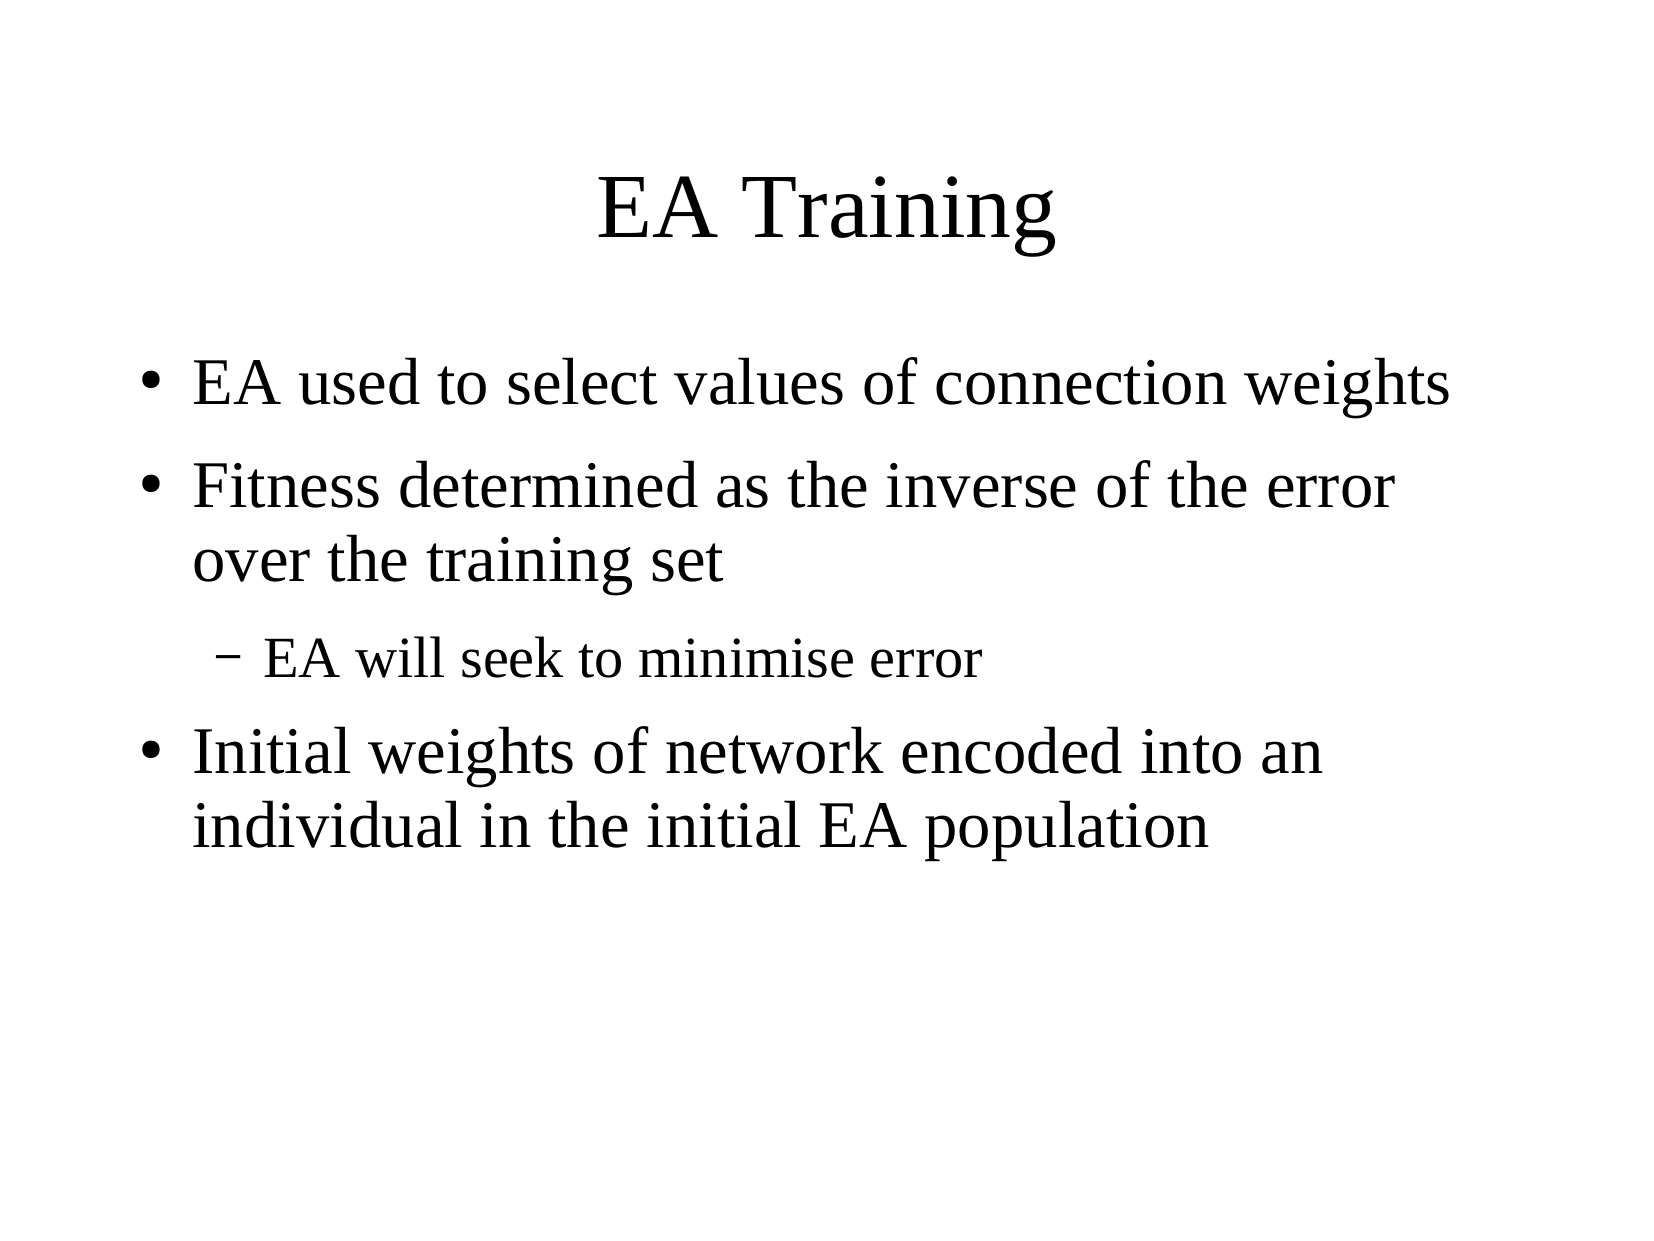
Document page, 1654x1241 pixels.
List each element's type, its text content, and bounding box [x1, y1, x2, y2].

list EA used to select values of connection weights Fitness determined as the inverse of the error over the training set EA will seek to minimise error Initial weights of network encoded into an individual in the initial EA population [121, 344, 1534, 1127]
title EA Training [121, 102, 1534, 311]
